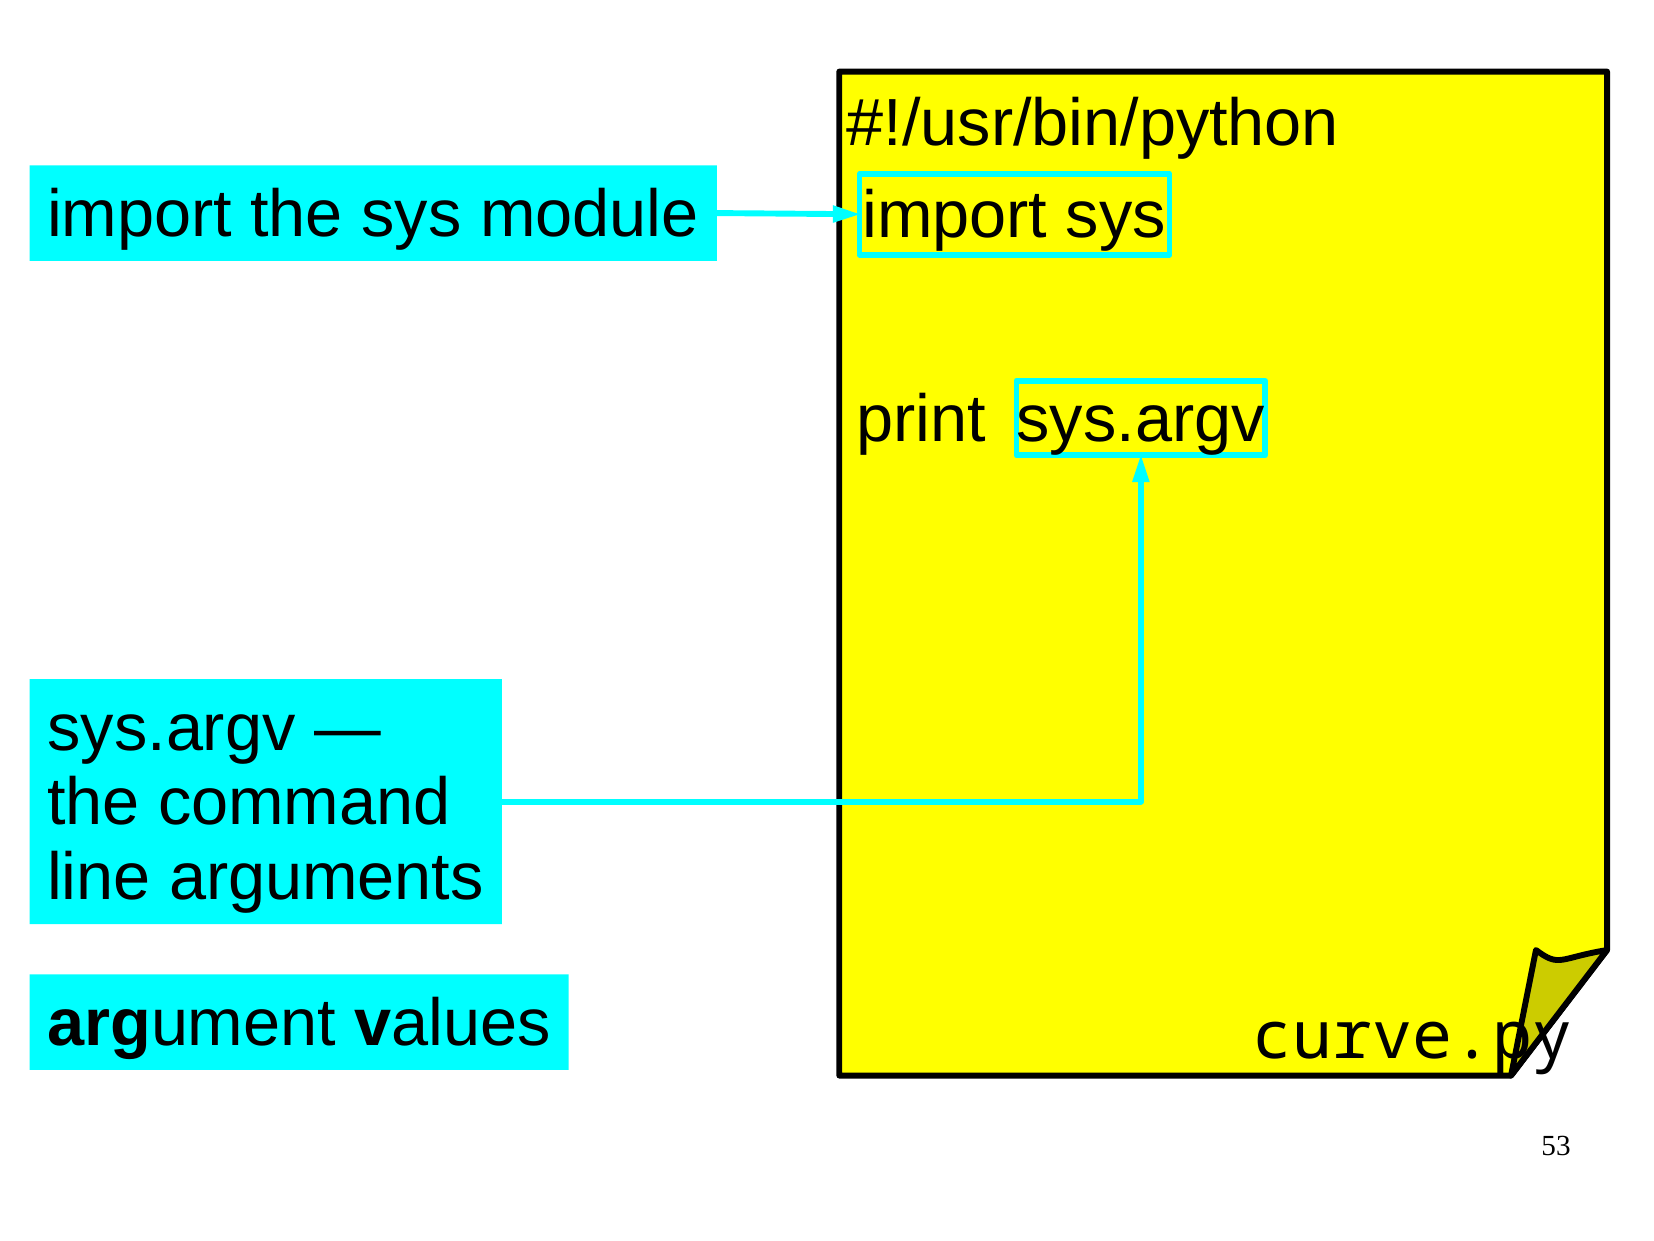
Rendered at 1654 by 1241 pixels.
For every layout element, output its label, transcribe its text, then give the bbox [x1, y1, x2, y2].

text_box argument values [29, 974, 569, 1070]
text_box print [856, 380, 987, 456]
text_box sys.argv [1016, 380, 1266, 456]
text_box [839, 71, 1608, 1076]
text_box sys.argv — the command line arguments [29, 679, 502, 925]
text_box #!/usr/bin/python [846, 85, 1340, 161]
text_box curve.py [1252, 986, 1573, 1063]
text_box import sys [859, 173, 1170, 255]
text_box import the sys module [29, 165, 717, 261]
